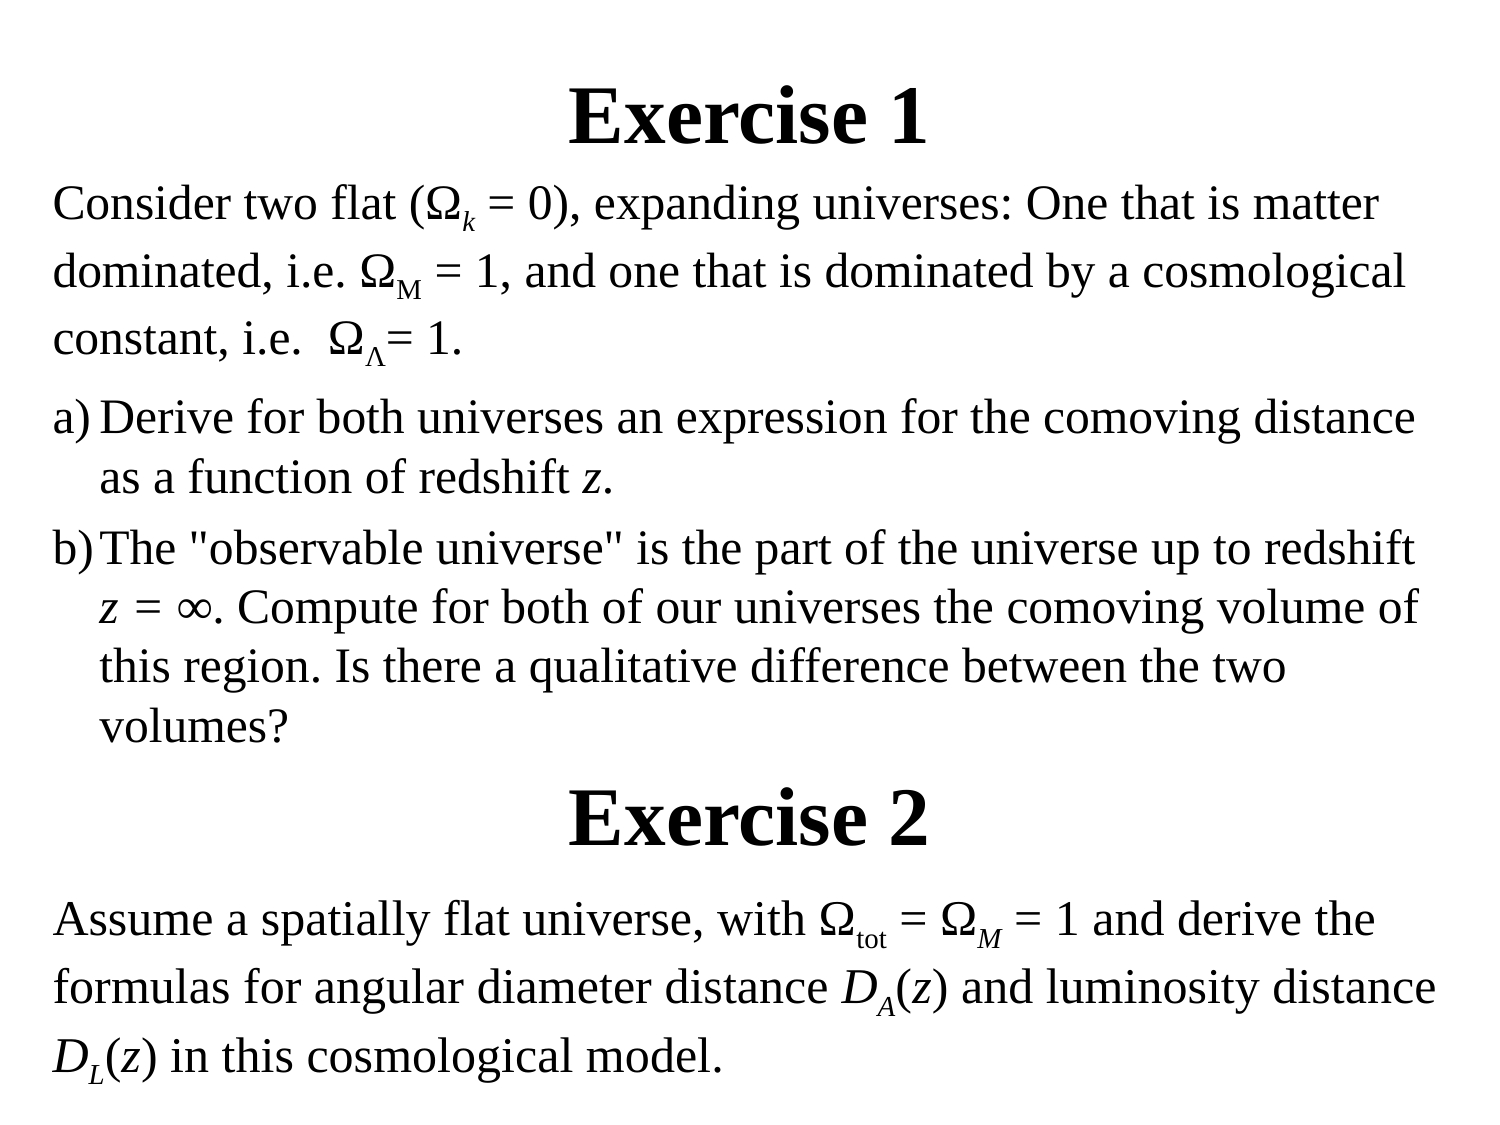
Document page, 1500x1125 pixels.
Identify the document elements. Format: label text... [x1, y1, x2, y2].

text_box Exercise 2 [74, 750, 1425, 875]
title Exercise 1 [75, 45, 1425, 175]
list Consider two flat (Ωk = 0), expanding universes: One that is matter dominated, i.e. ΩM = 1, and one that is dominated by a cosmological constant, i.e. ΩΛ= 1. Derive for both universes an expression for the comoving distance as a function of redshift z. The "observable universe" is the part of the universe up to redshift z = ∞. Compute for both of our universes the comoving volume of this region. Is there a qualitative difference between the two volumes? [37, 162, 1463, 763]
text_box Assume a spatially flat universe, with Ωtot = ΩM = 1 and derive the formulas for angular diameter distance DA(z) and luminosity distance DL(z) in this cosmological model. [37, 878, 1455, 1098]
